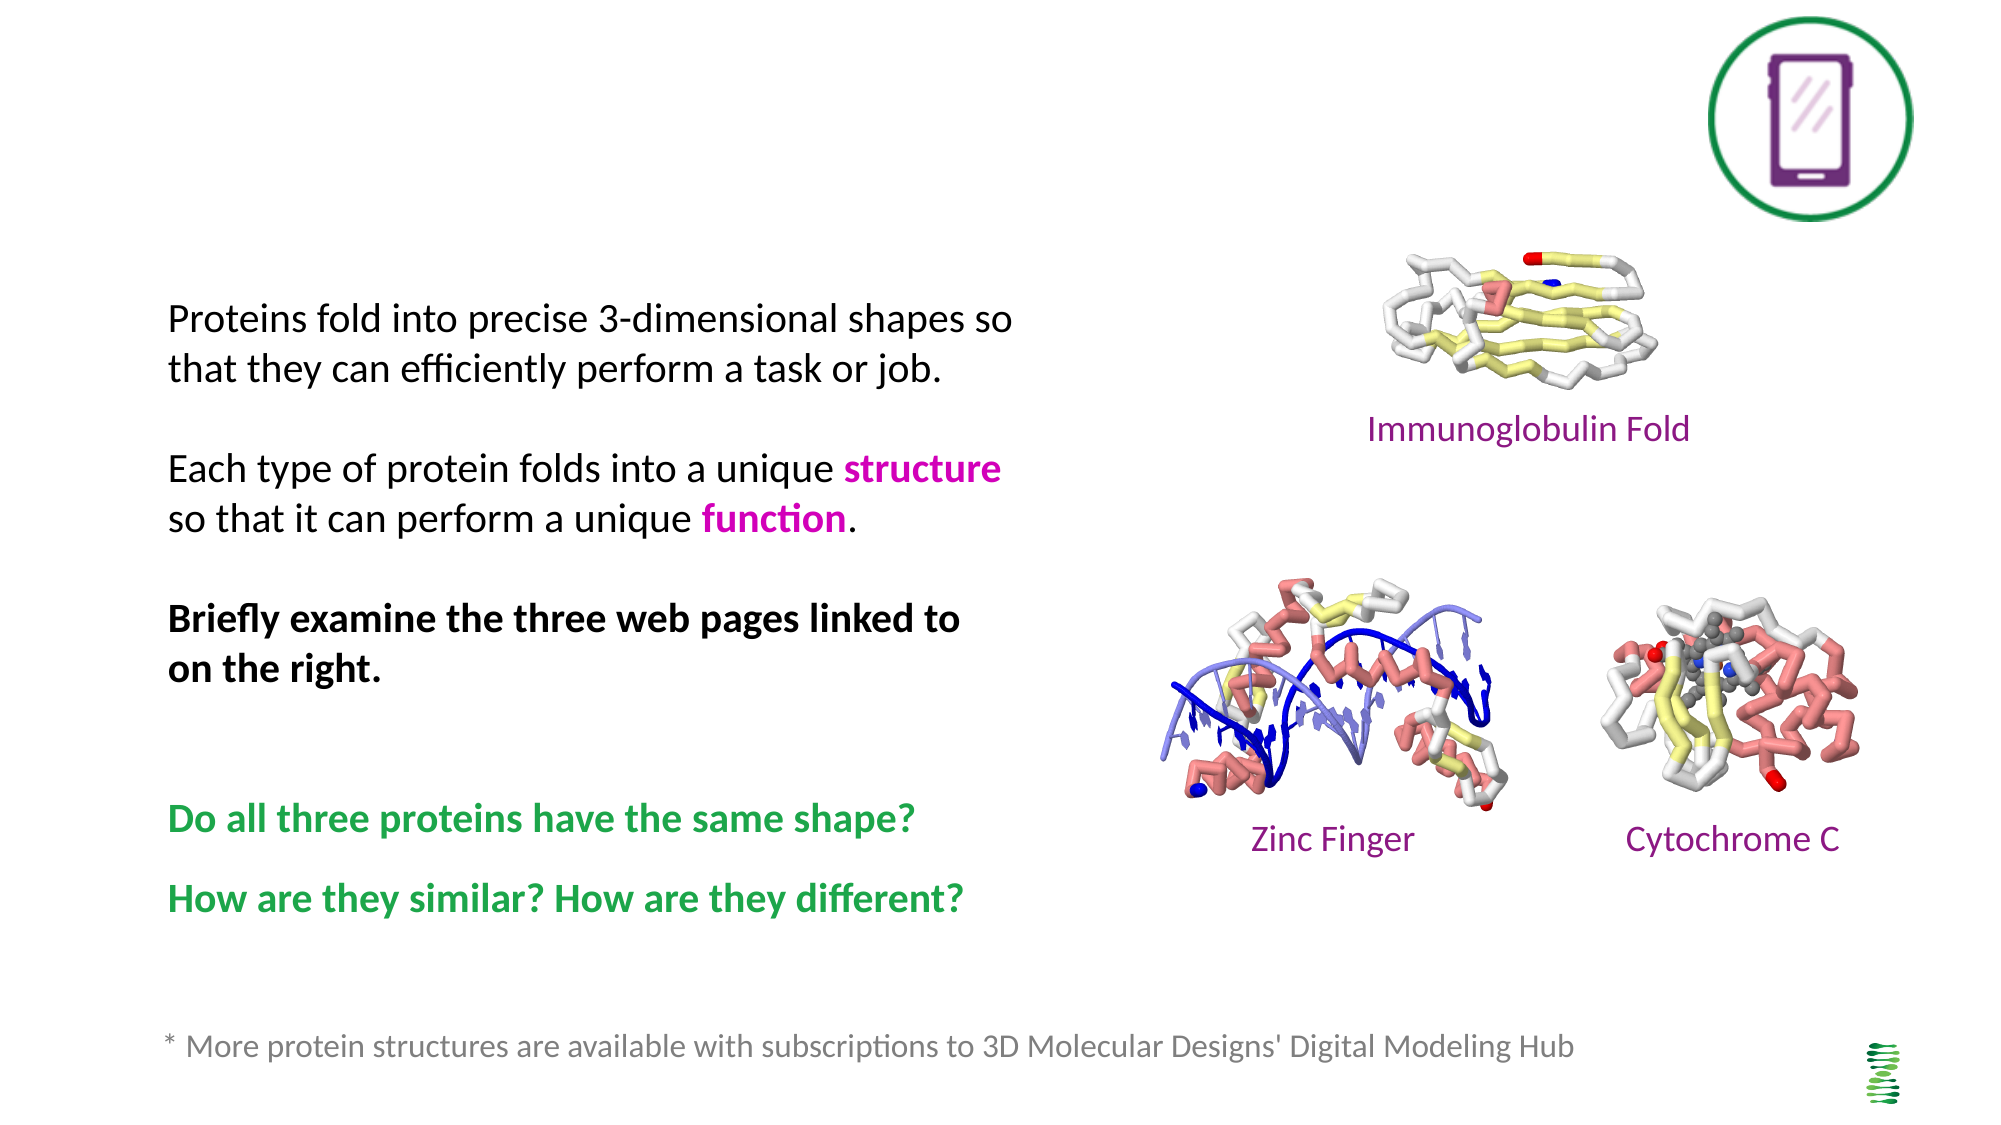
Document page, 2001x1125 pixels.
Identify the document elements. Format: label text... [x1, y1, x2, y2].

text_box Exploring Protein Structures [152, 0, 1733, 164]
picture [1708, 16, 1914, 222]
picture [1596, 591, 1863, 800]
text_box Proteins fold into precise 3-dimensional shapes so that they can efficiently perform a task or job. Each type of protein folds into a unique structure so that it can perform a unique function. Briefly examine the three web pages linked to on the right. Do all three proteins have the same shape? How are they similar? How are they different? [152, 283, 1030, 1017]
picture [1378, 232, 1664, 396]
text_box Cytochrome C [1609, 806, 1857, 868]
picture [1155, 574, 1514, 820]
text_box Immunoglobulin Fold [1350, 396, 1709, 457]
text_box Zinc Finger [1234, 820, 1432, 868]
text_box * More protein structures are available with subscriptions to 3D Molecular Designs' Digital Modeling Hub [146, 1017, 1857, 1125]
